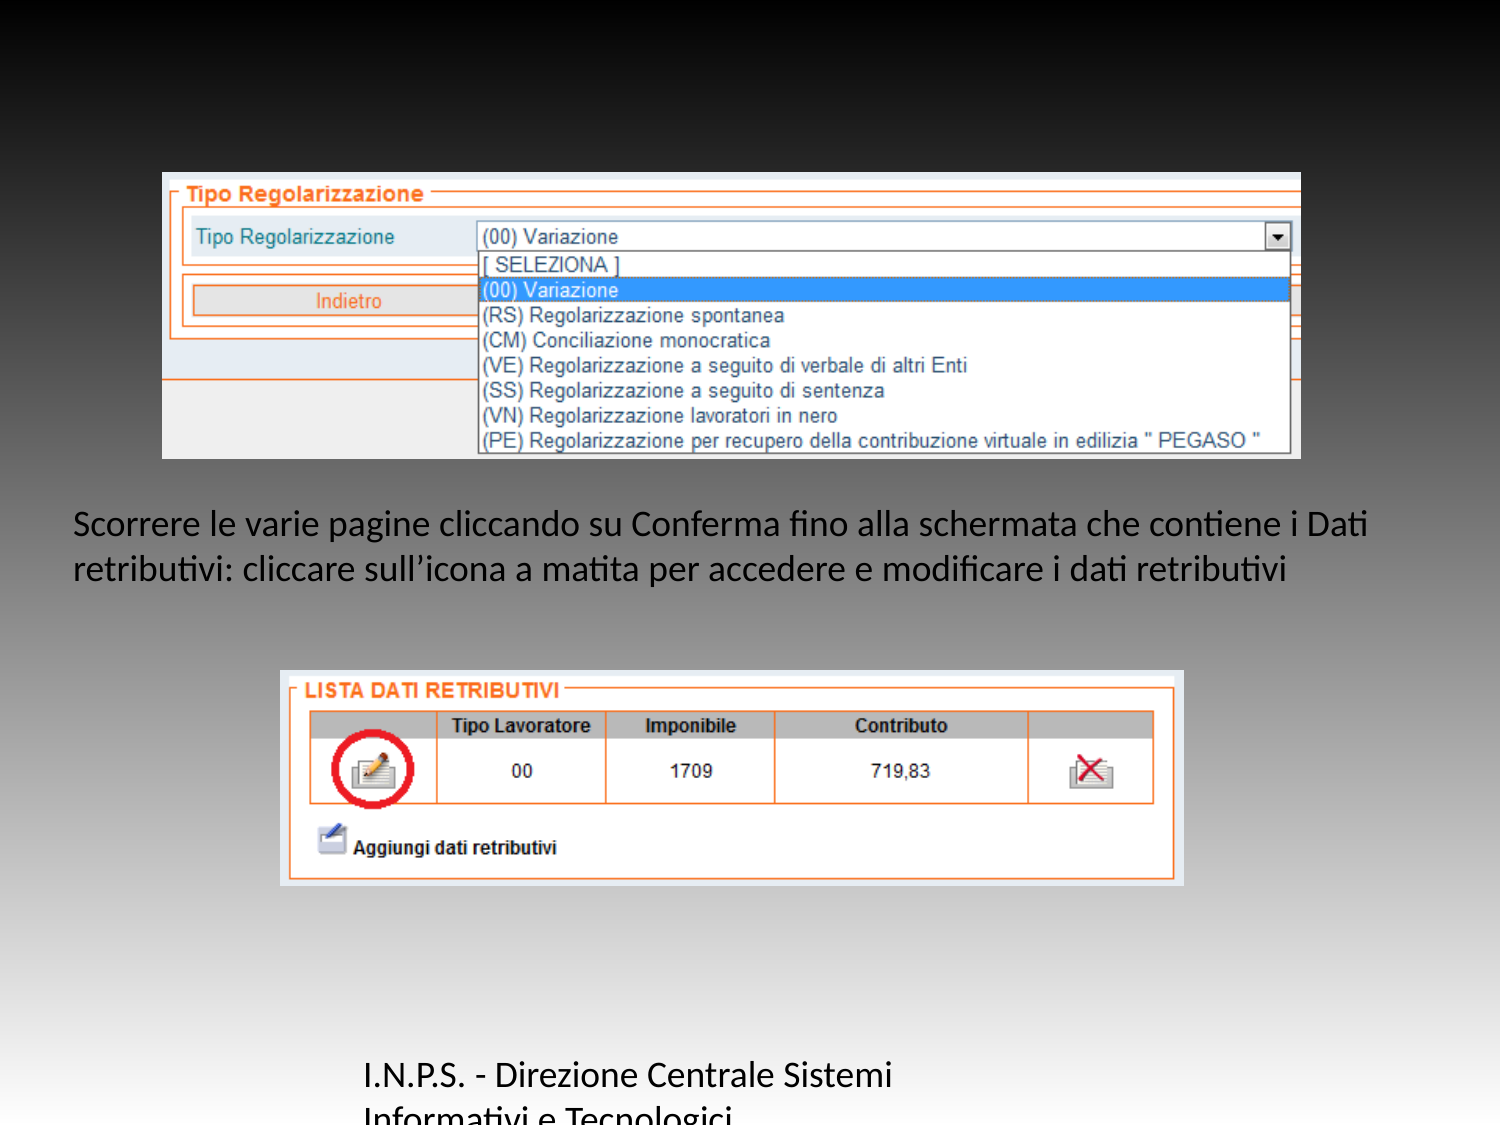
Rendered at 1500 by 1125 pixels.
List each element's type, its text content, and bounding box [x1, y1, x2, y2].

picture [162, 172, 1301, 459]
text_box Scorrere le varie pagine cliccando su Conferma fino alla schermata che contiene i Dati retributivi: cliccare sull’icona a matita per accedere e modificare i dati retributivi [58, 491, 1405, 597]
footer I.N.P.S. - Direzione Centrale Sistemi Informativi e Tecnologici [348, 1042, 1069, 1103]
picture [280, 670, 1184, 886]
